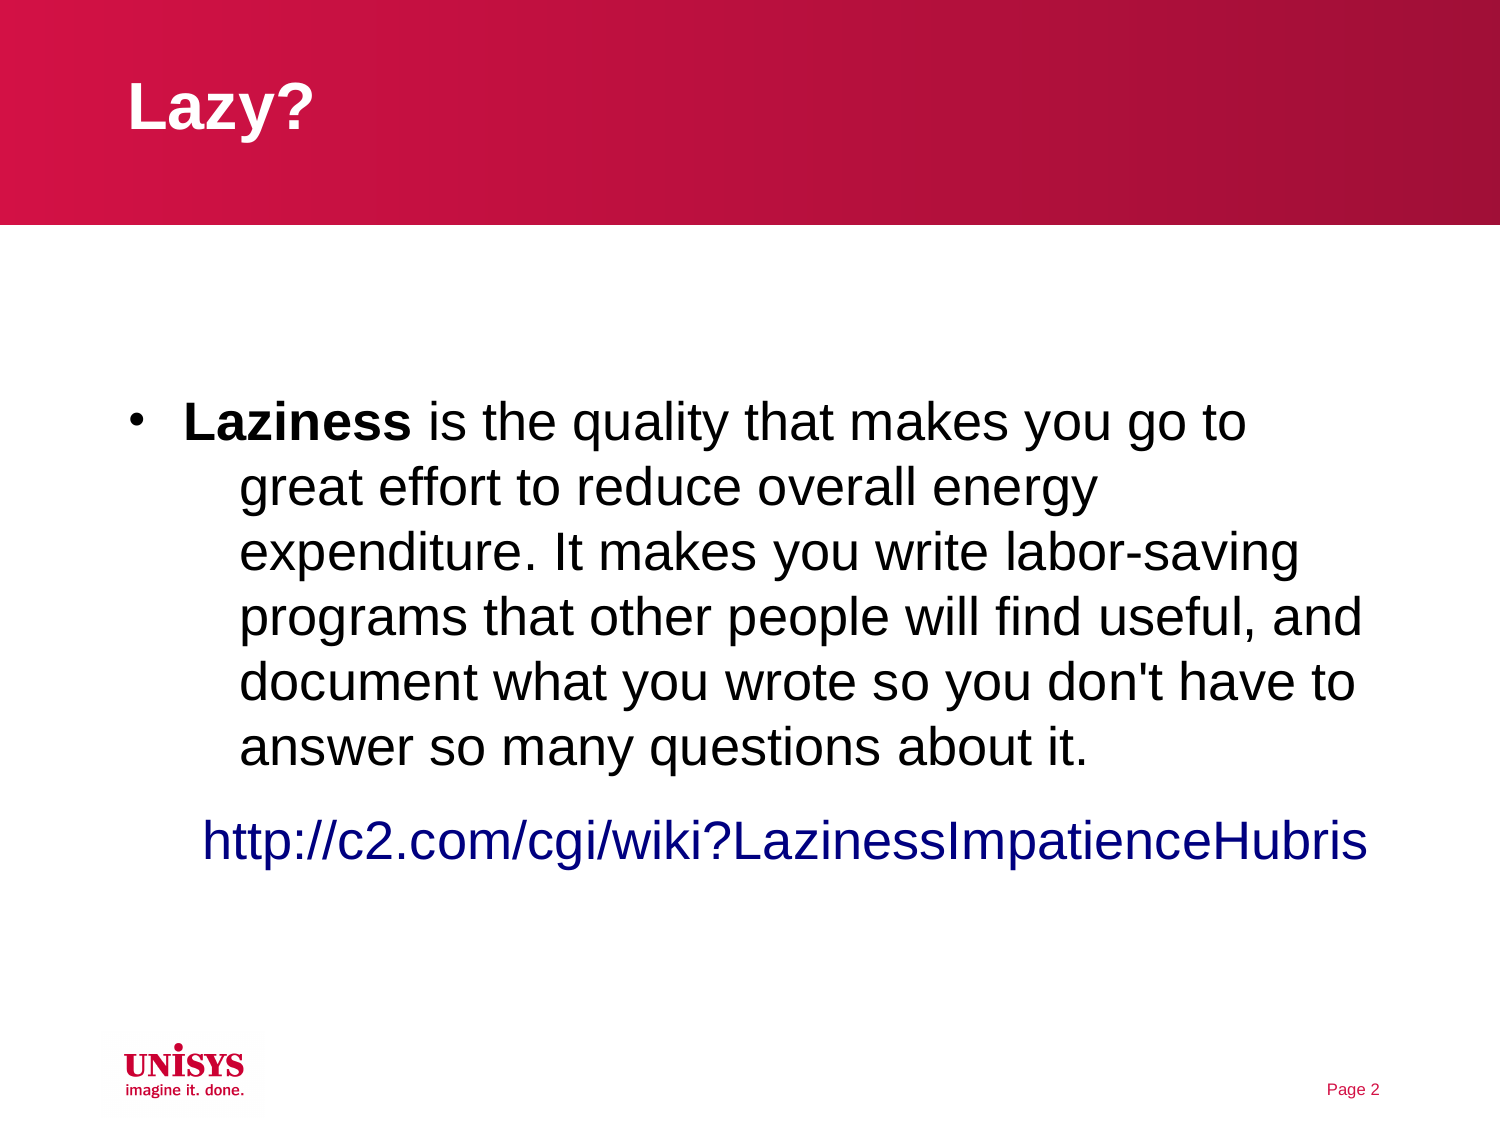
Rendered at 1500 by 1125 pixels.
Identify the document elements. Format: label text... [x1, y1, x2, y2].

picture [101, 1031, 265, 1118]
list Laziness is the quality that makes you go to great effort to reduce overall energy expenditure. It makes you write labor-saving programs that other people will find useful, and document what you wrote so you don't have to answer so many questions about it. http://c2.com/cgi/wiki?LazinessImpatienceHubris [112, 284, 1387, 1028]
title Lazy? [112, 14, 1387, 202]
